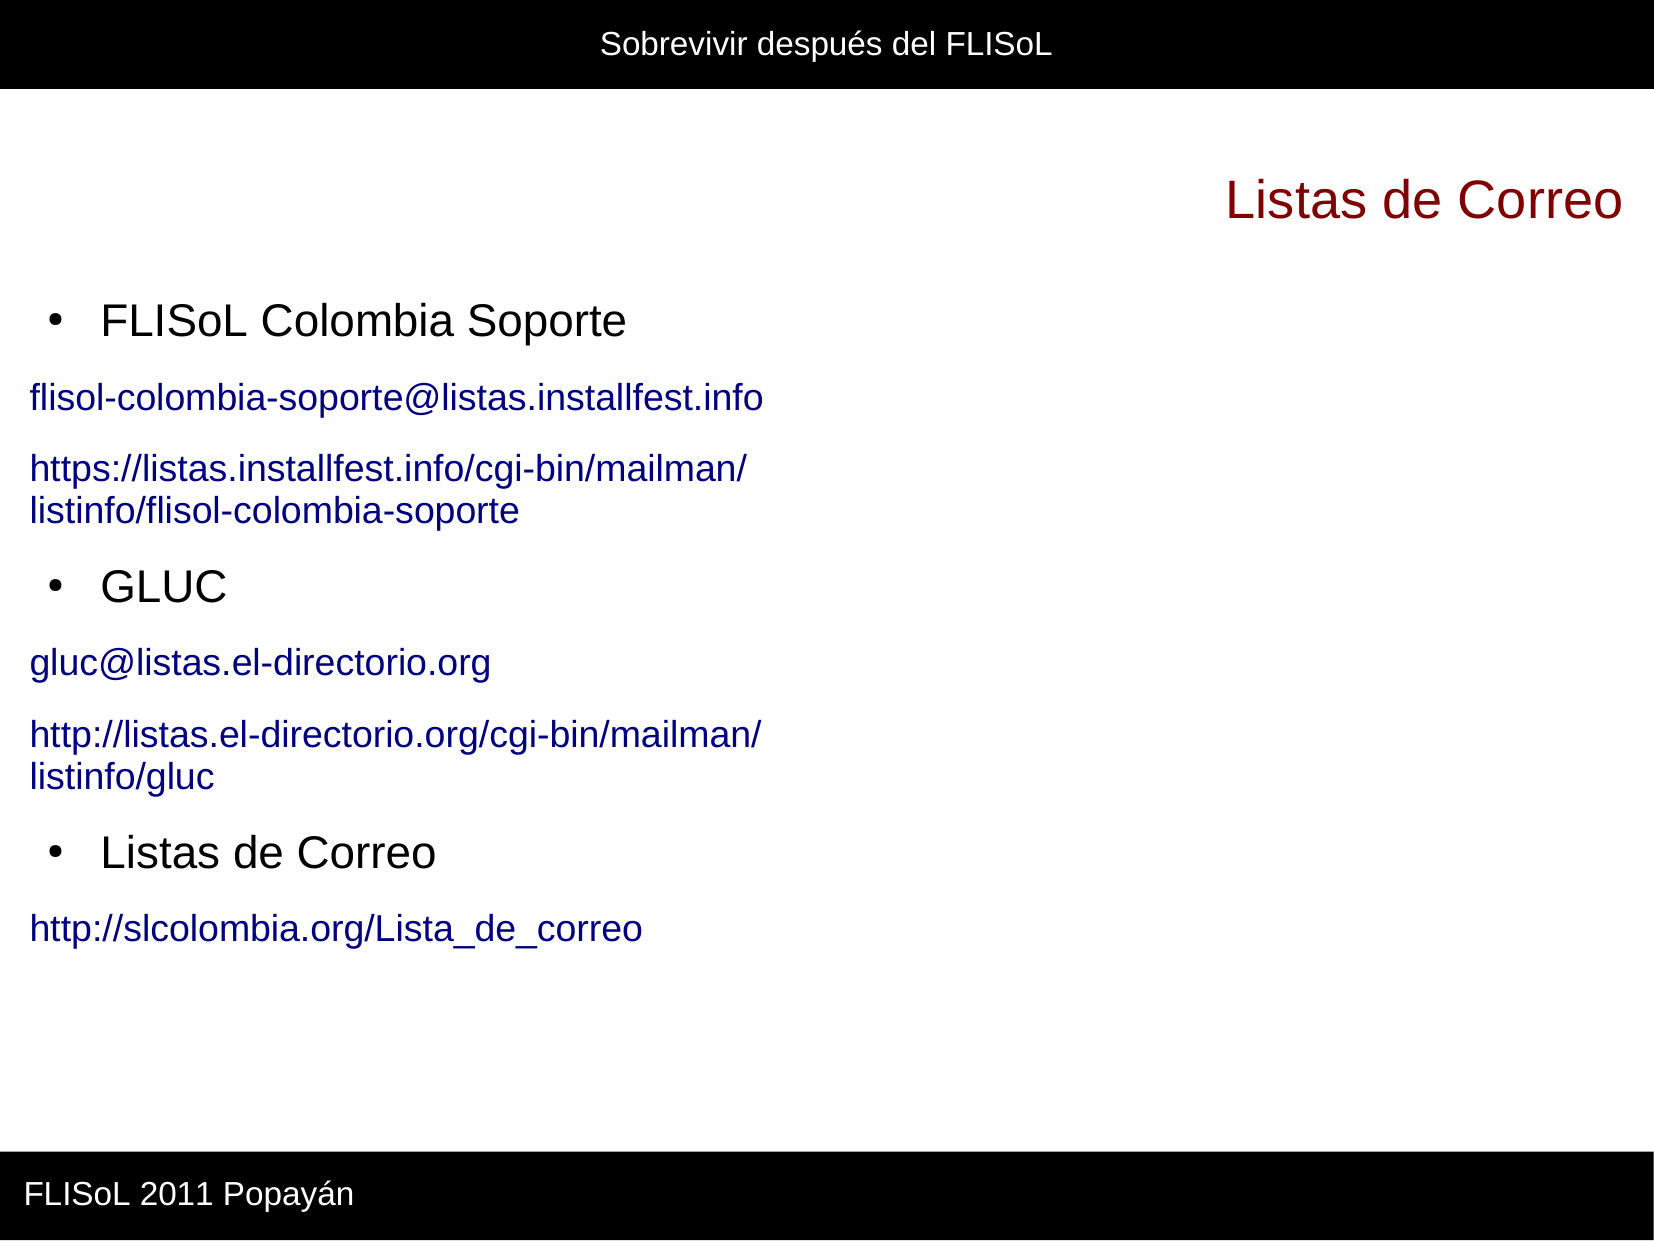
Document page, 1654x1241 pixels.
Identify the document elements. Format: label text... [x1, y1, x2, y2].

list FLISoL Colombia Soporte flisol-colombia-soporte@listas.installfest.info https://listas.installfest.info/cgi-bin/mailman/listinfo/flisol-colombia-soporte GLUC gluc@listas.el-directorio.org http://listas.el-directorio.org/cgi-bin/mailman/listinfo/gluc Listas de Correo http://slcolombia.org/Lista_de_correo [29, 295, 808, 1122]
title Listas de Correo [147, 147, 1625, 252]
